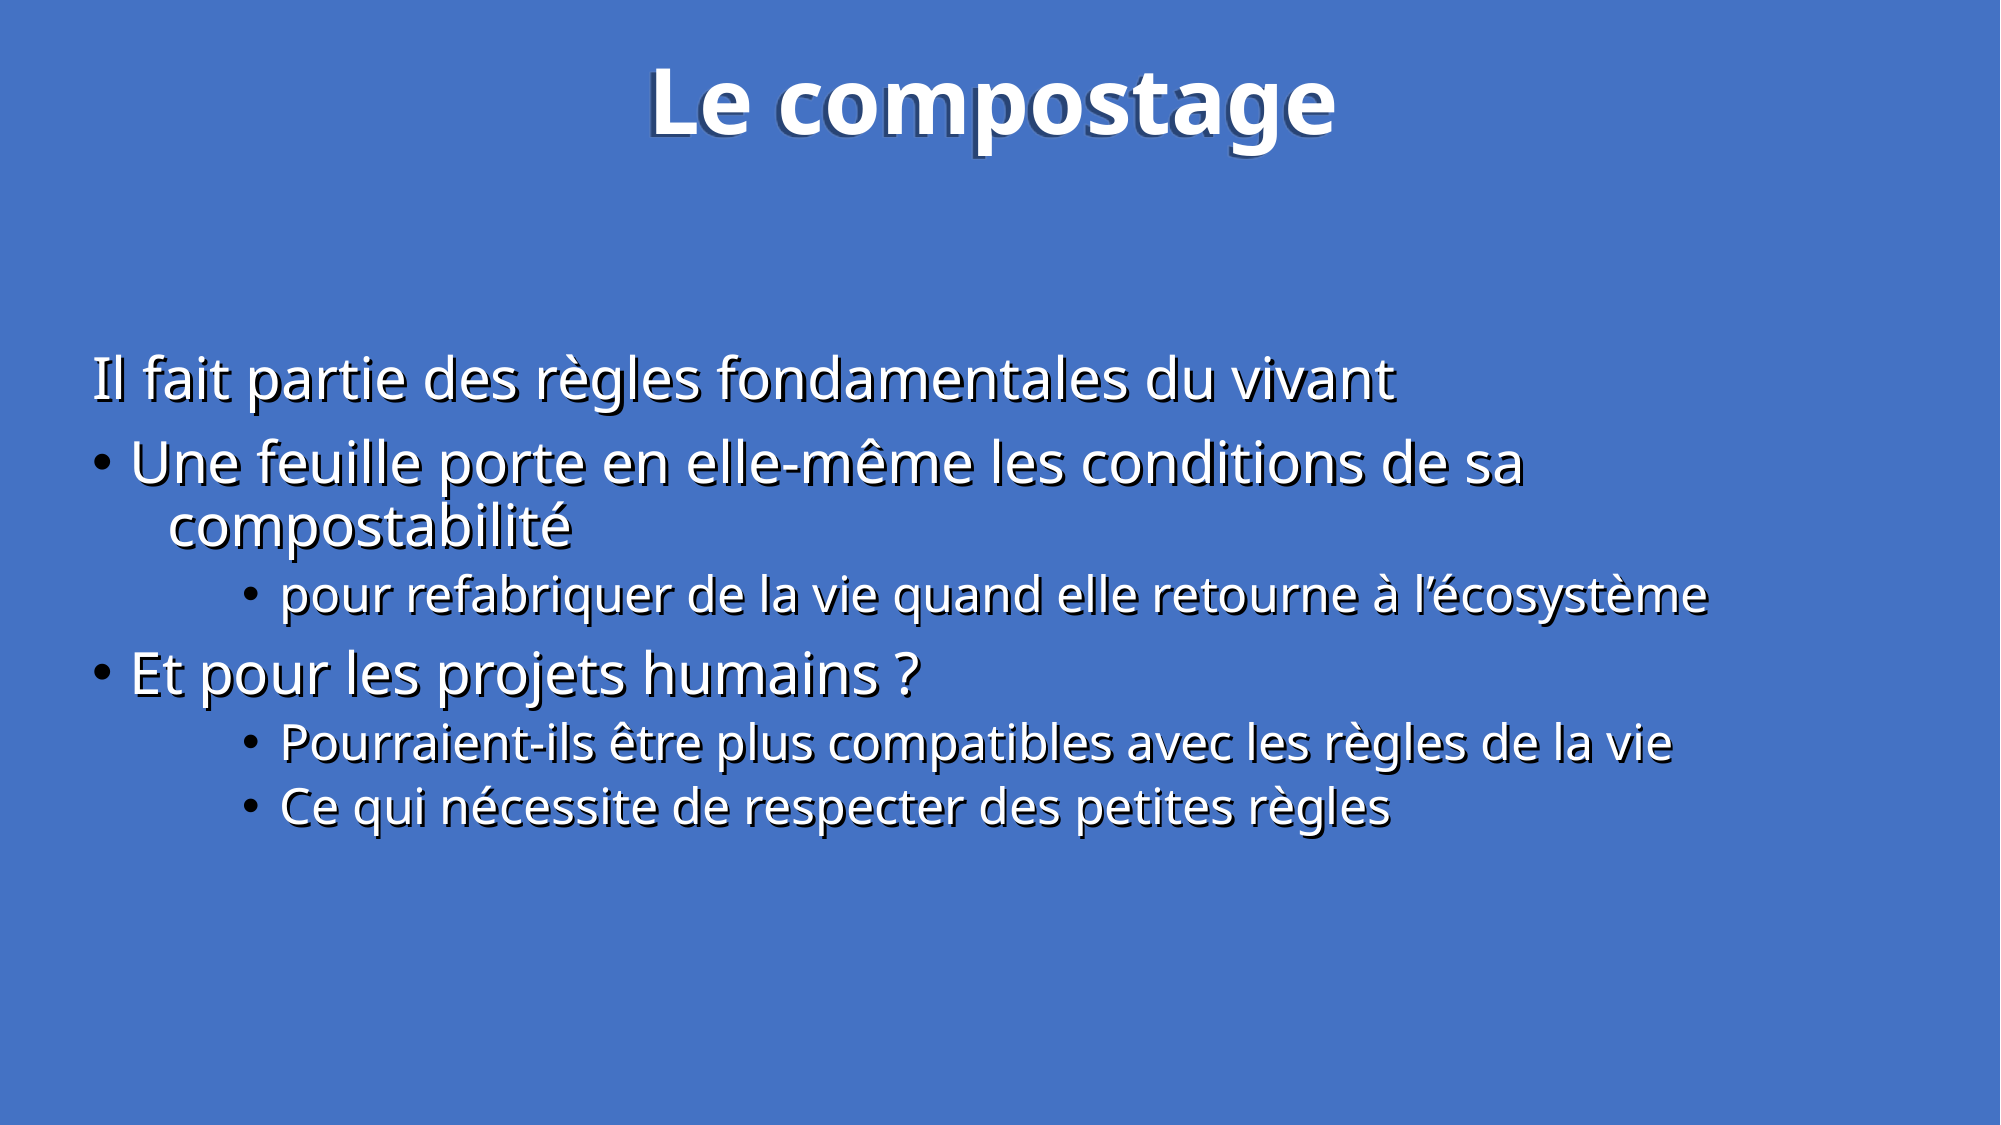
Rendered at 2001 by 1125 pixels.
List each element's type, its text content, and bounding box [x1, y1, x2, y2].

list Il fait partie des règles fondamentales du vivant Une feuille porte en elle-même les conditions de sa compostabilité pour refabriquer de la vie quand elle retourne à l’écosystème Et pour les projets humains ? Pourraient-ils être plus compatibles avec les règles de la vie Ce qui nécessite de respecter des petites règles [77, 341, 1911, 1014]
title Le compostage [77, 47, 1911, 266]
